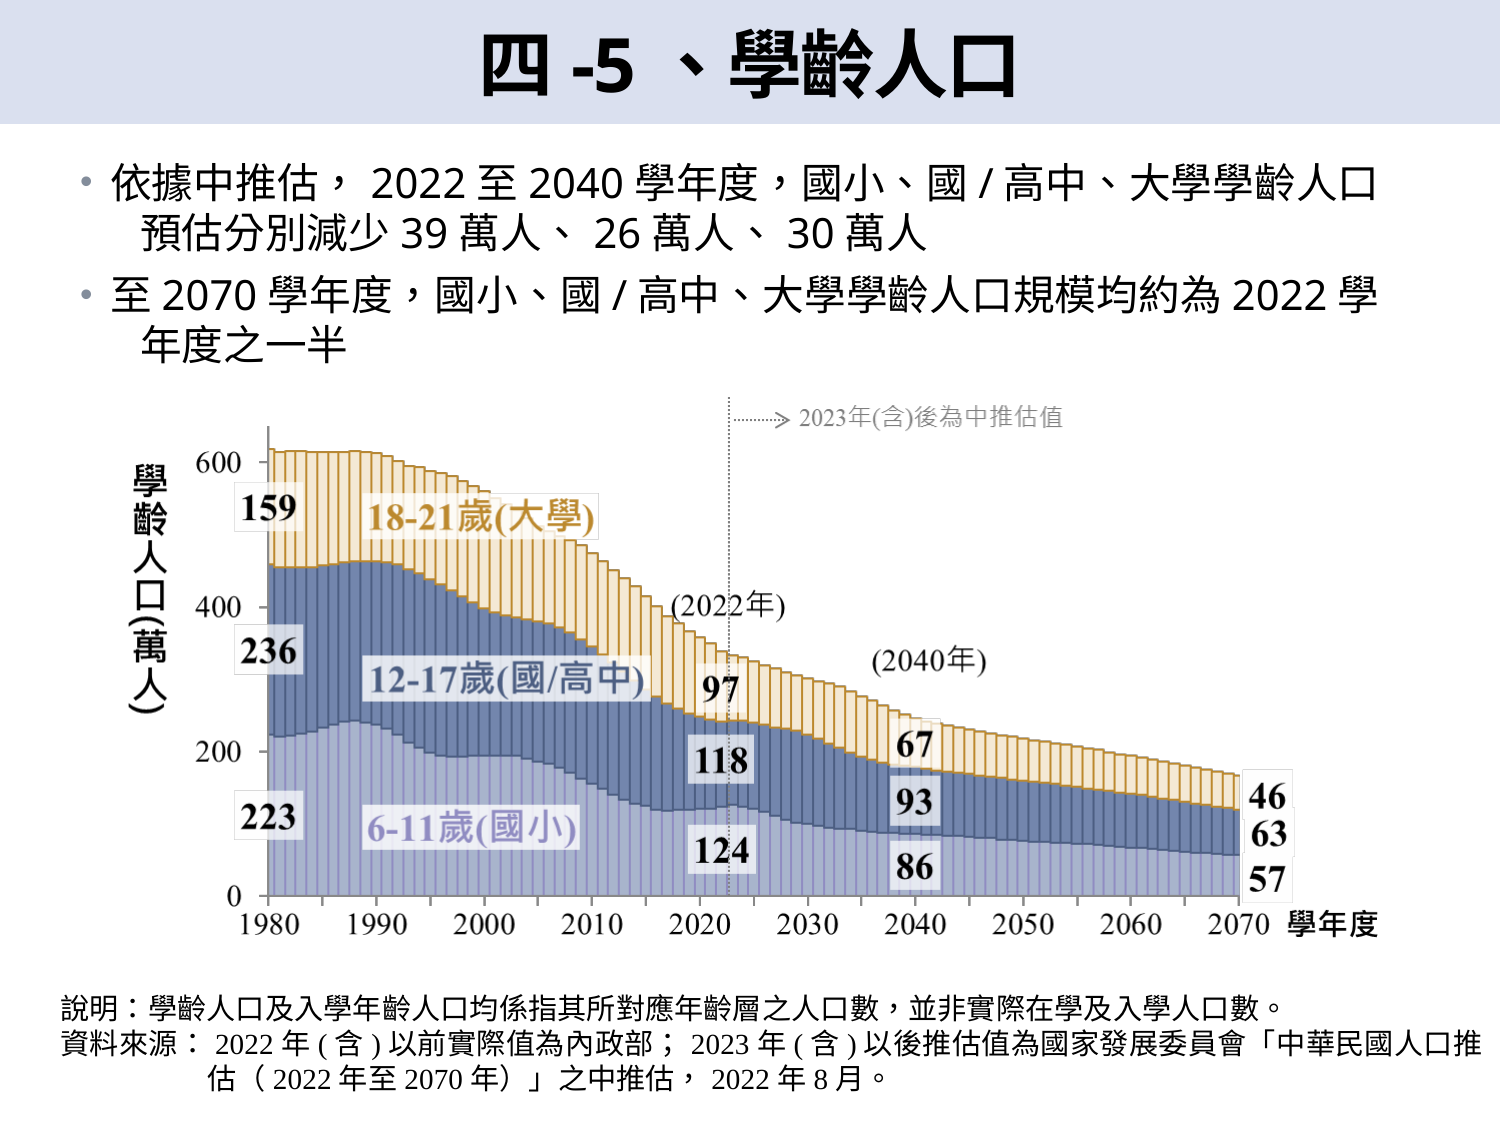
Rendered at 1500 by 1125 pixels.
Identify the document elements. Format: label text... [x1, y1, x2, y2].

text_box 依據中推估，2022至2040學年度，國小、國/高中、大學學齡人口預估分別減少39萬人、26萬人、30萬人 至2070學年度，國小、國/高中、大學學齡人口規模均約為2022學年度之一半 [64, 149, 1436, 340]
title 四-5、學齡人口 [0, 0, 1500, 125]
text_box 說明：學齡人口及入學年齡人口均係指其所對應年齡層之人口數，並非實際在學及入學人口數。 資料來源：2022年(含)以前實際值為內政部；2023年(含)以後推估值為國家發展委員會「中華民國人口推估（2022年至2070年）」之中推估，2022年8月。 [45, 983, 1499, 1105]
picture [114, 397, 1386, 960]
